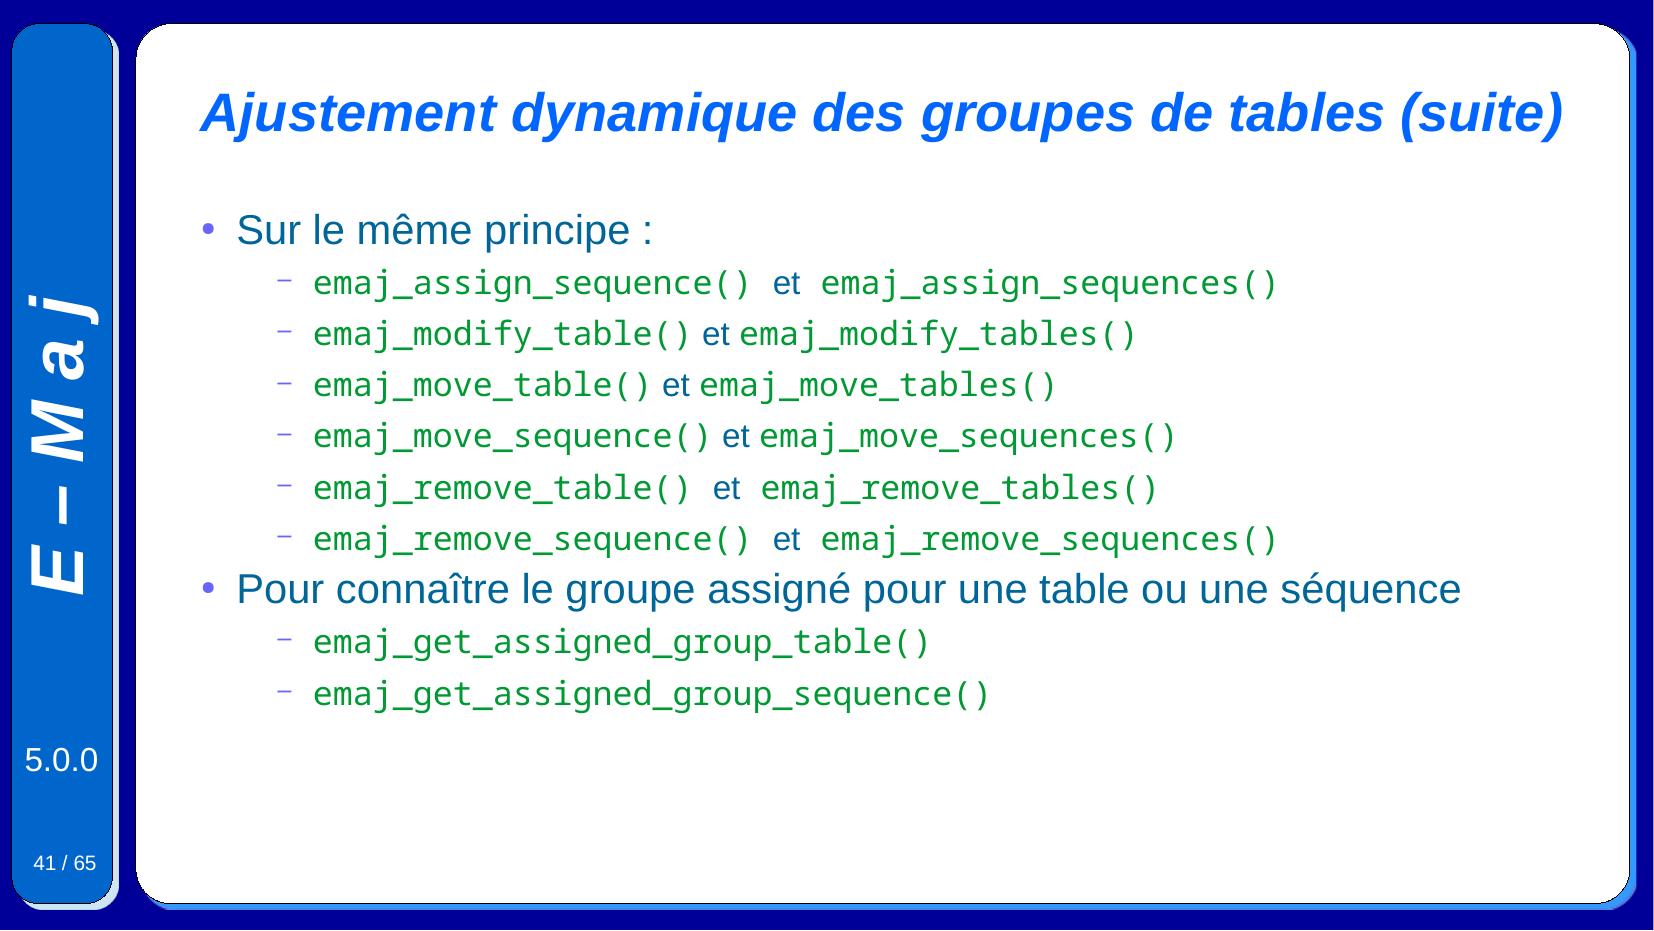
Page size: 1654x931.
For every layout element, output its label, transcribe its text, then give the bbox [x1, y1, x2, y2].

title Ajustement dynamique des groupes de tables (suite) [200, 34, 1575, 191]
list Sur le même principe : emaj_assign_sequence() et emaj_assign_sequences() emaj_modify_table() et emaj_modify_tables() emaj_move_table() et emaj_move_tables() emaj_move_sequence() et emaj_move_sequences() emaj_remove_table() et emaj_remove_tables() emaj_remove_sequence() et emaj_remove_sequences() Pour connaître le groupe assigné pour une table ou une séquence emaj_get_assigned_group_table() emaj_get_assigned_group_sequence() [177, 206, 1587, 829]
